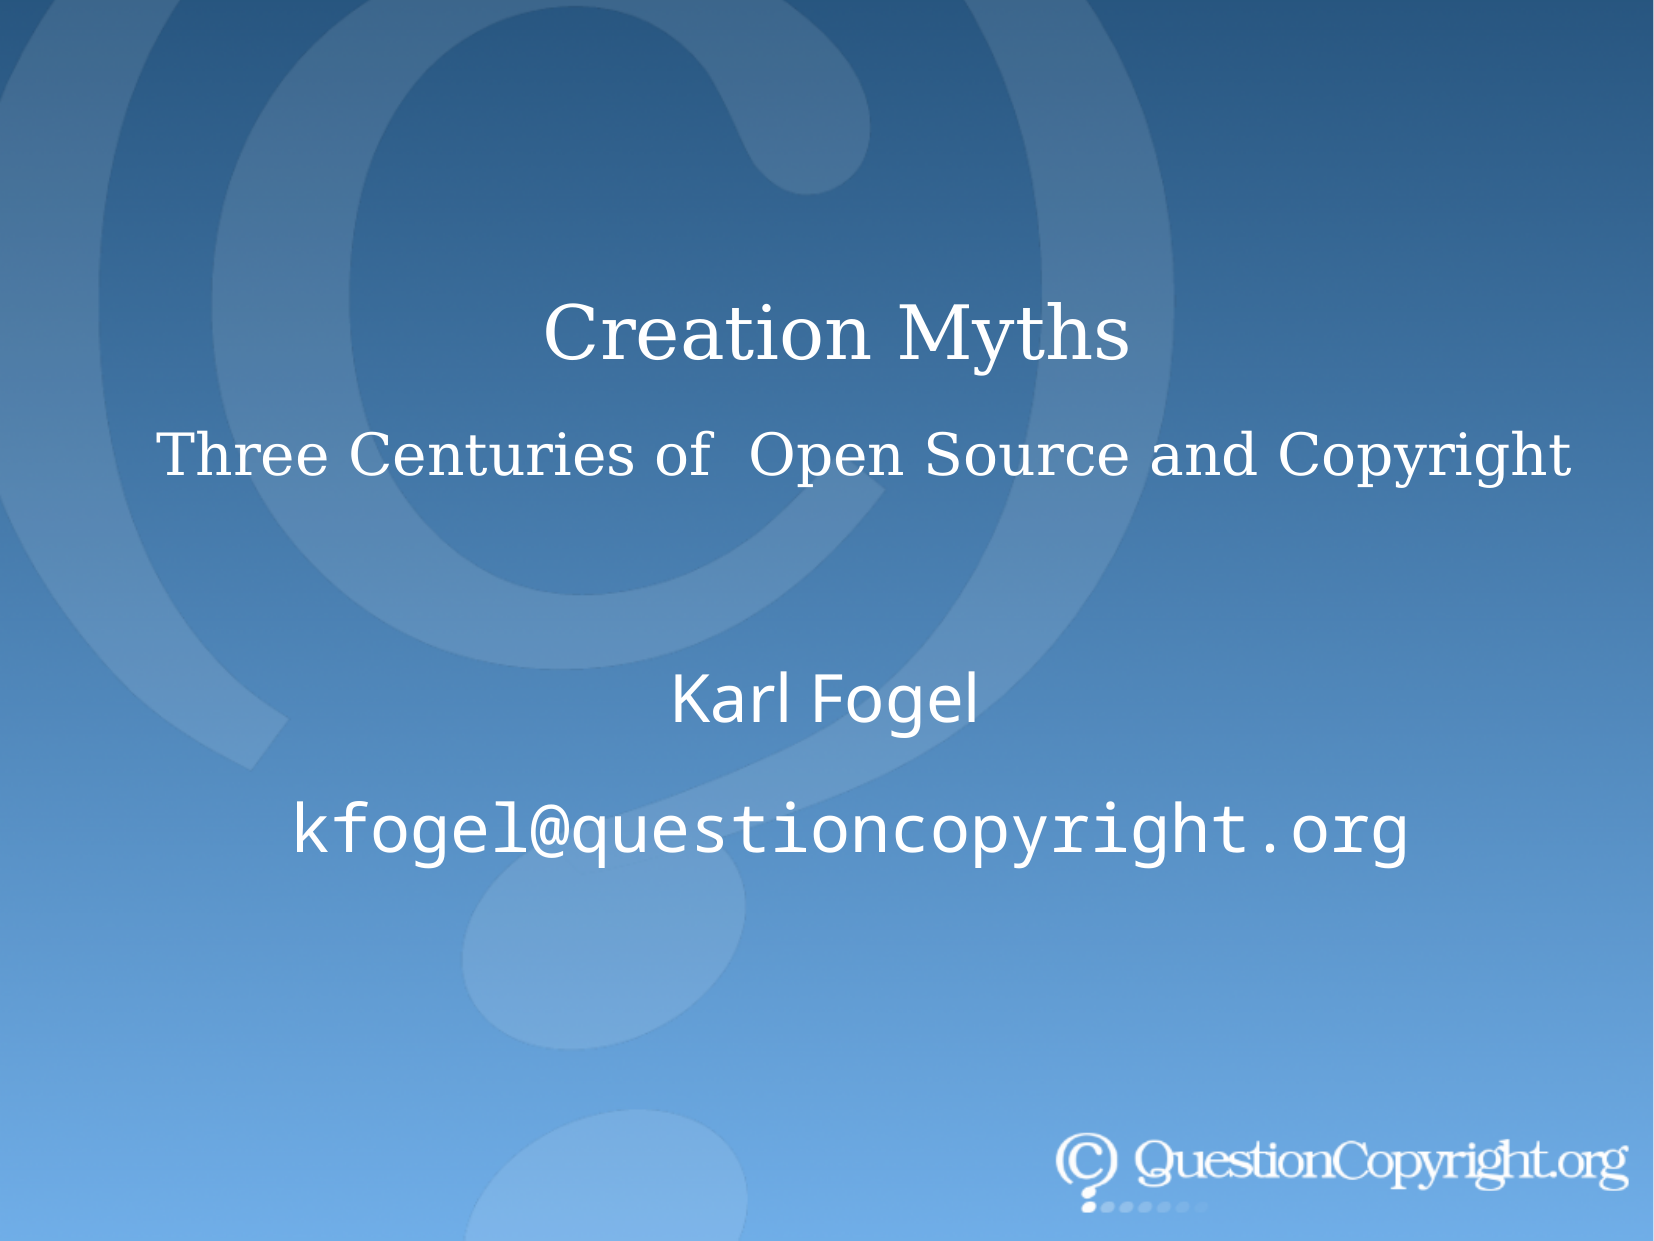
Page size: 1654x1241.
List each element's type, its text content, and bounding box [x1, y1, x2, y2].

text_box Creation Myths [528, 282, 1148, 385]
text_box kfogel@questioncopyright.org [275, 773, 1432, 867]
text_box Three Centuries of Open Source and Copyright [142, 413, 1588, 497]
text_box Karl Fogel [654, 643, 1013, 766]
picture [0, 0, 1654, 1241]
